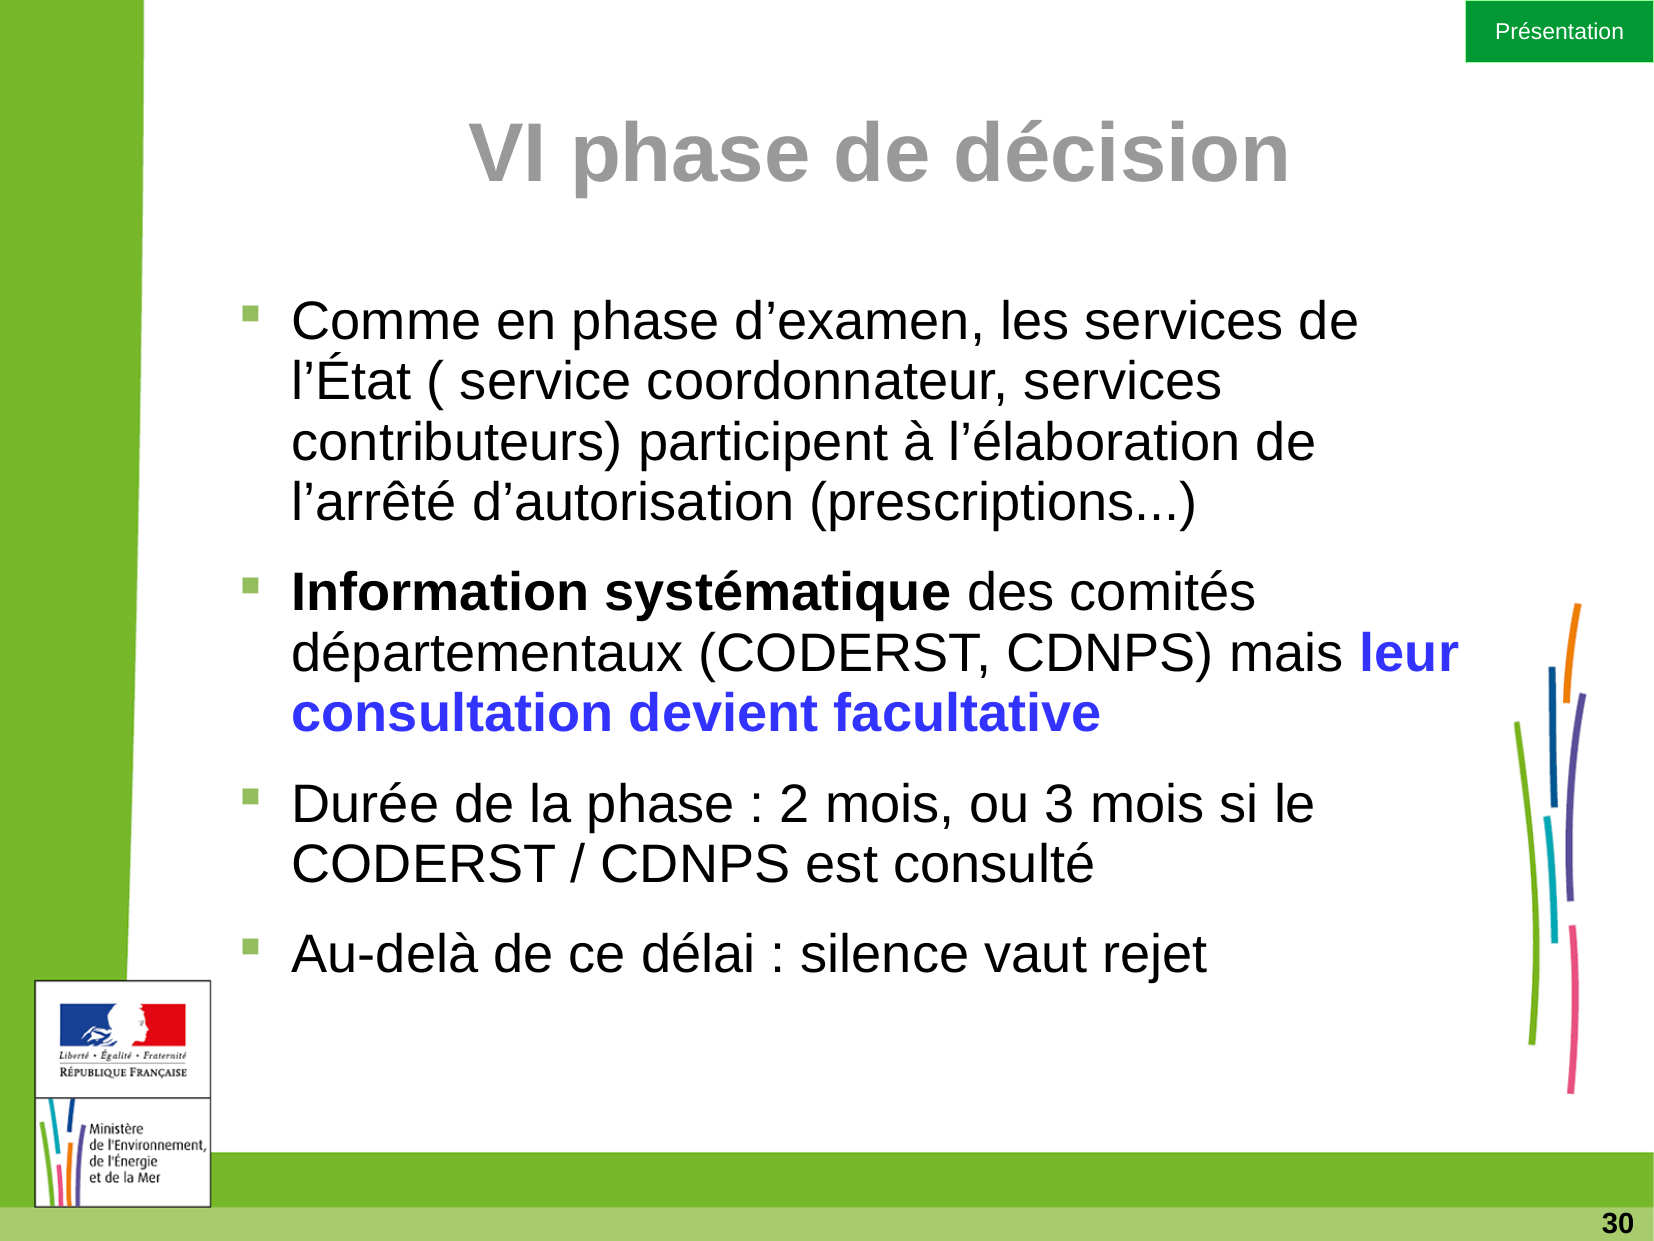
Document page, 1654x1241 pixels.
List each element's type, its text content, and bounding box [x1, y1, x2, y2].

title VI phase de décision [135, 49, 1624, 257]
text_box Présentation [1465, 0, 1654, 63]
list Comme en phase d’examen, les services de l’État ( service coordonnateur, services contributeurs) participent à l’élaboration de l’arrêté d’autorisation (prescriptions...) Information systématique des comités départementaux (CODERST, CDNPS) mais leur consultation devient facultative Durée de la phase : 2 mois, ou 3 mois si le CODERST / CDNPS est consulté Au-delà de ce délai : silence vaut rejet [220, 290, 1472, 1075]
picture [0, 0, 1654, 1241]
